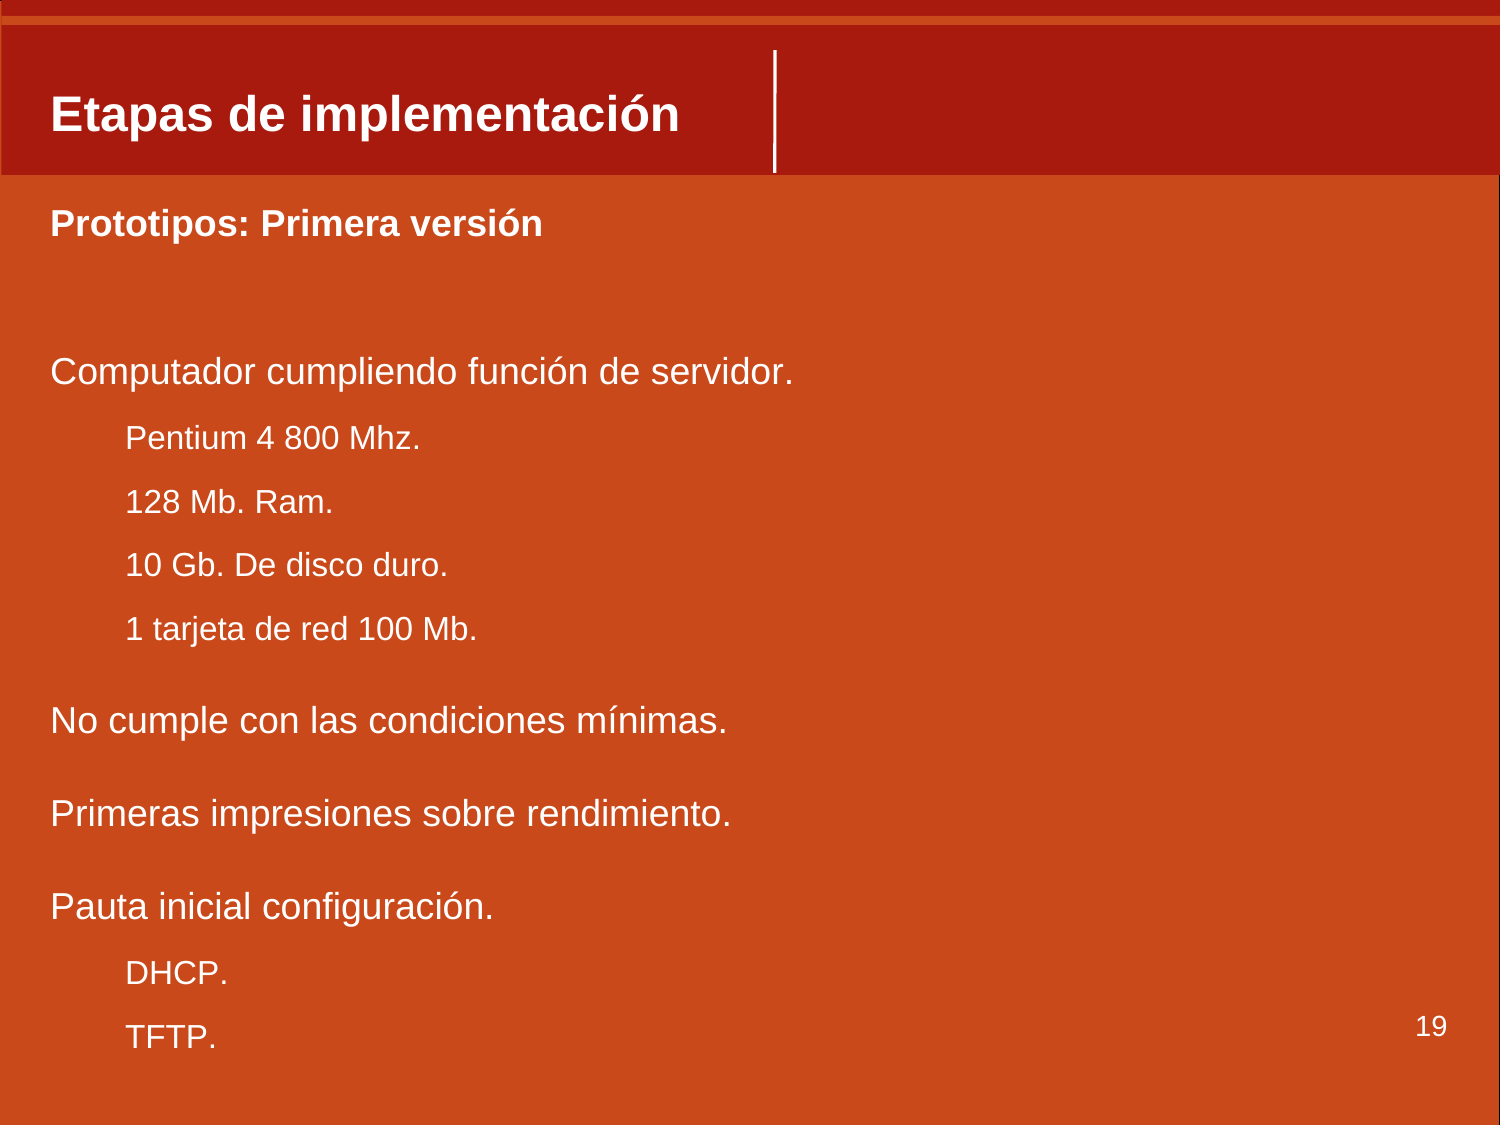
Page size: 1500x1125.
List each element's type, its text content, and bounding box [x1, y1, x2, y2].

title Etapas de implementación [50, 60, 751, 164]
list Prototipos: Primera versión Computador cumpliendo función de servidor. Pentium 4 800 Mhz. 128 Mb. Ram. 10 Gb. De disco duro. 1 tarjeta de red 100 Mb. No cumple con las condiciones mínimas. Primeras impresiones sobre rendimiento. Pauta inicial configuración. DHCP. TFTP. [50, 200, 1450, 1057]
